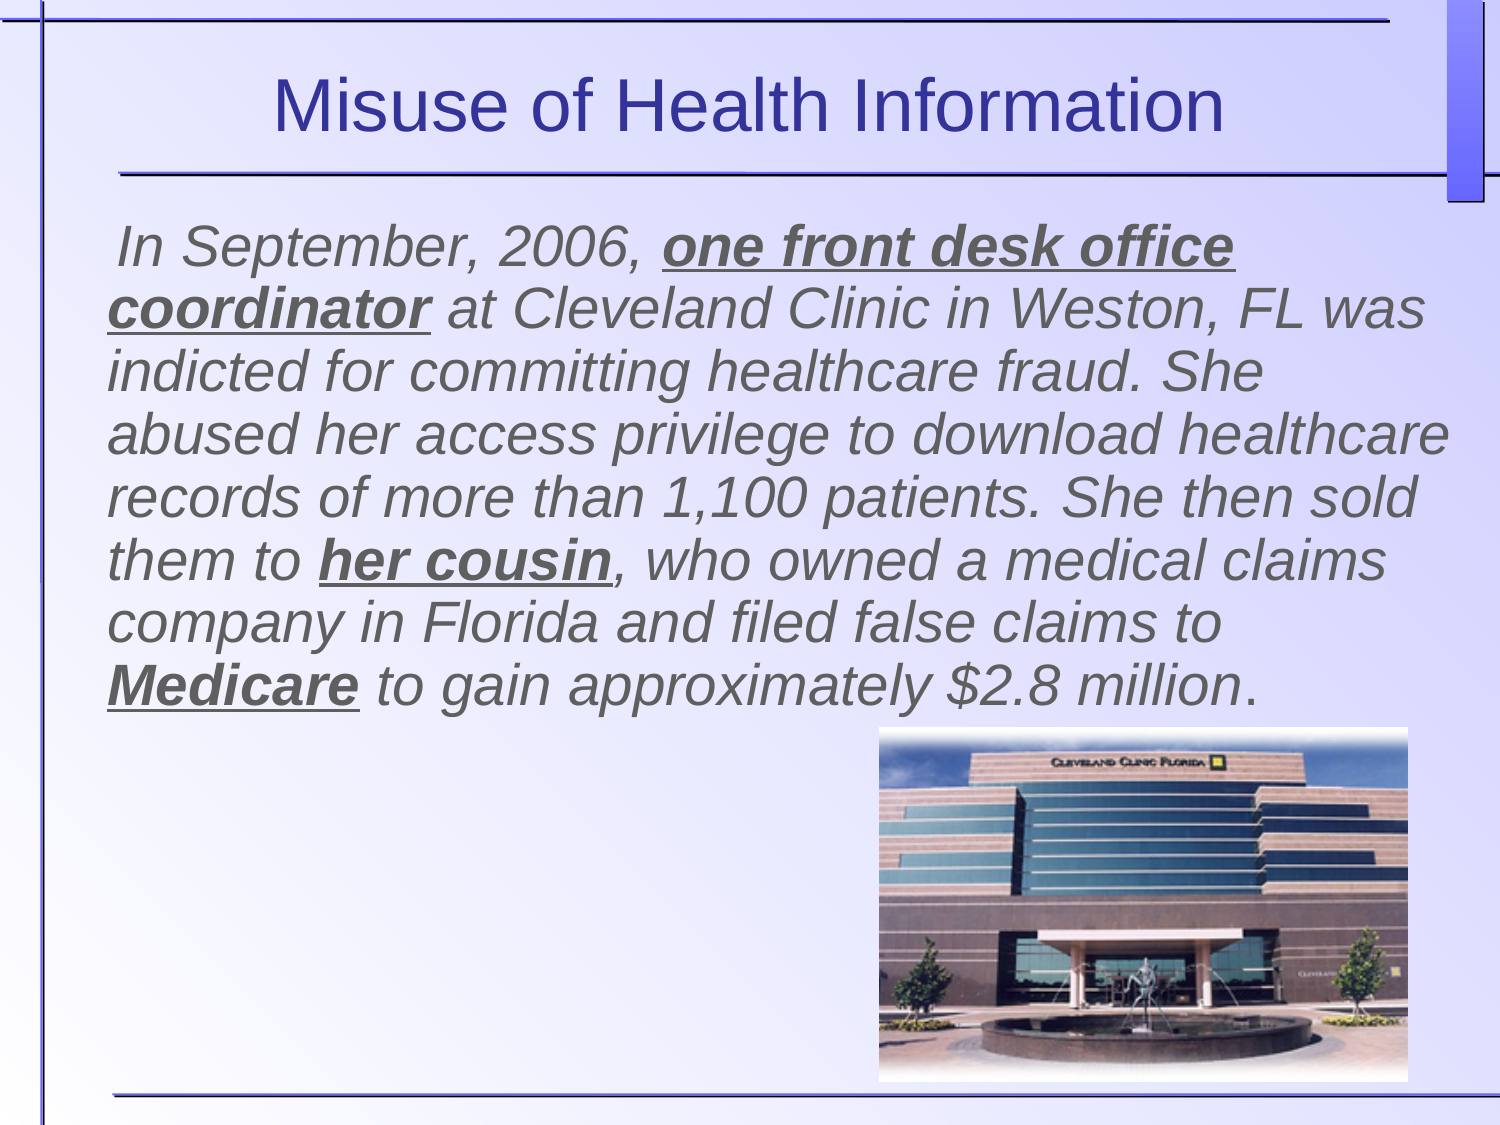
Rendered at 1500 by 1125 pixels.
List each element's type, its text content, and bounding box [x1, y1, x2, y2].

list In September, 2006, one front desk office coordinator at Cleveland Clinic in Weston, FL was indicted for committing healthcare fraud. She abused her access privilege to download healthcare records of more than 1,100 patients. She then sold them to her cousin, who owned a medical claims company in Florida and filed false claims to Medicare to gain approximately $2.8 million. [92, 208, 1489, 951]
title Misuse of Health Information [75, 7, 1426, 195]
picture [879, 727, 1408, 1082]
